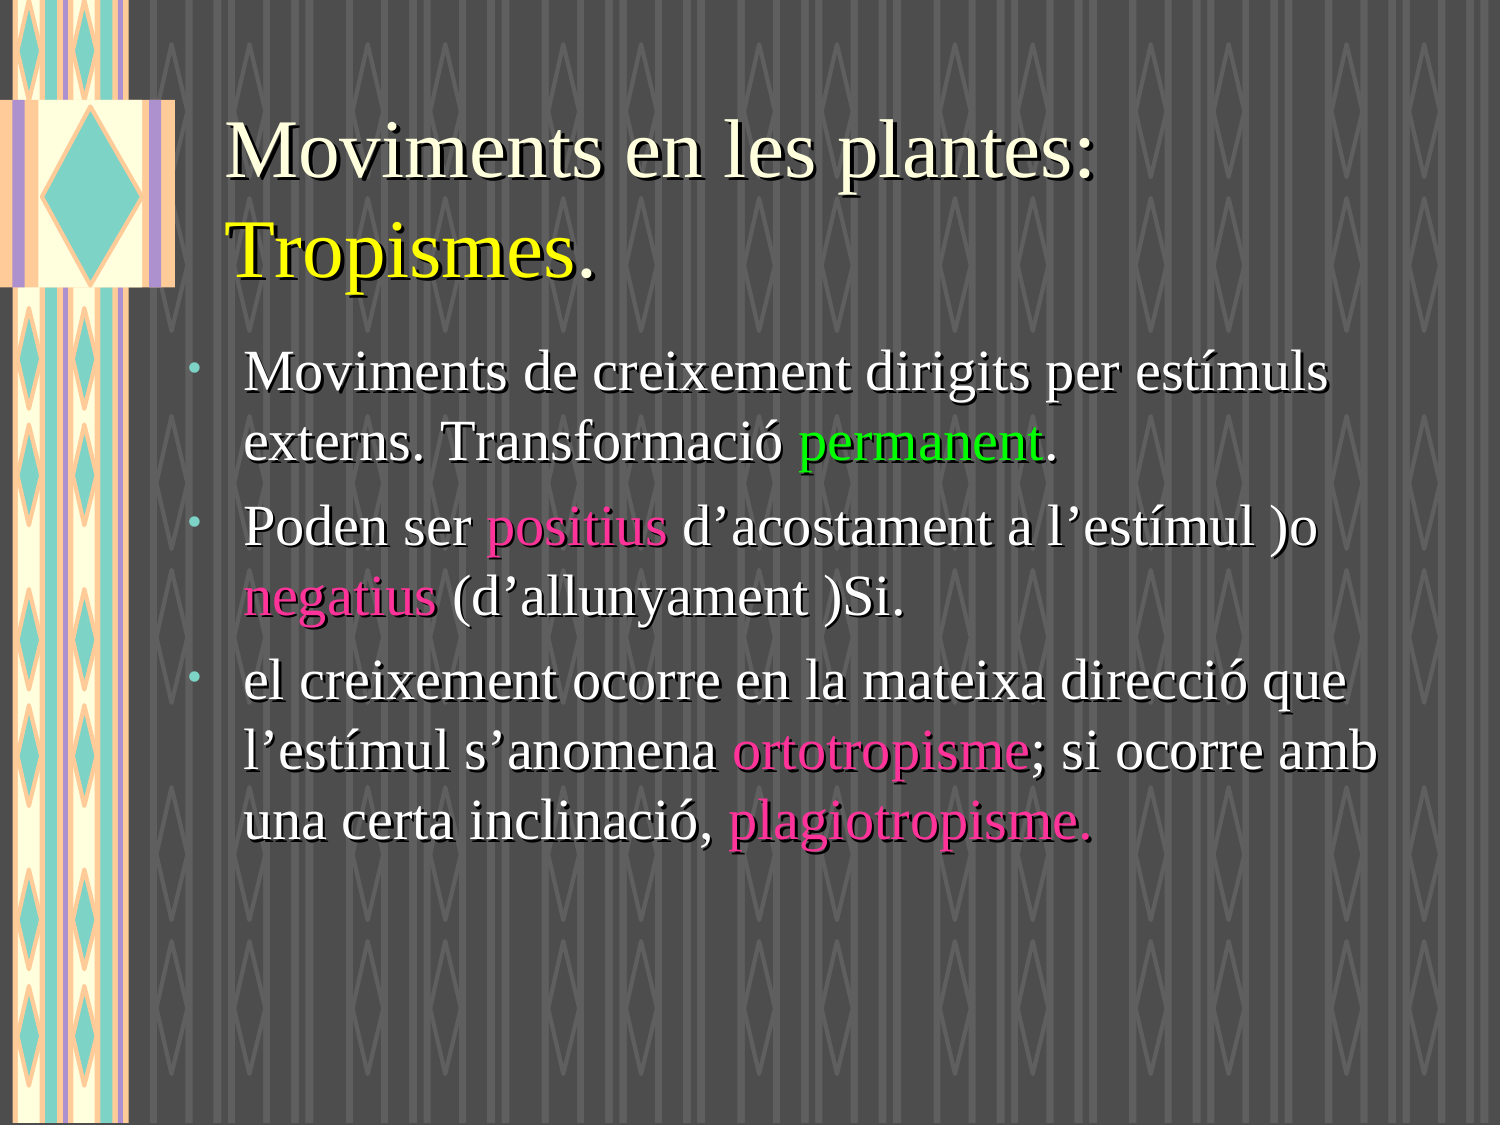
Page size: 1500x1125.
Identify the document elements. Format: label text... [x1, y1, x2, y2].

list Moviments de creixement dirigits per estímuls externs. Transformació permanent. Poden ser positius d’acostament a l’estímul )o negatius (d’allunyament )Si. el creixement ocorre en la mateixa direcció que l’estímul s’anomena ortotropisme; si ocorre amb una certa inclinació, plagiotropisme. [171, 324, 1447, 1001]
title Moviments en les plantes: Tropismes. [209, 86, 1485, 302]
